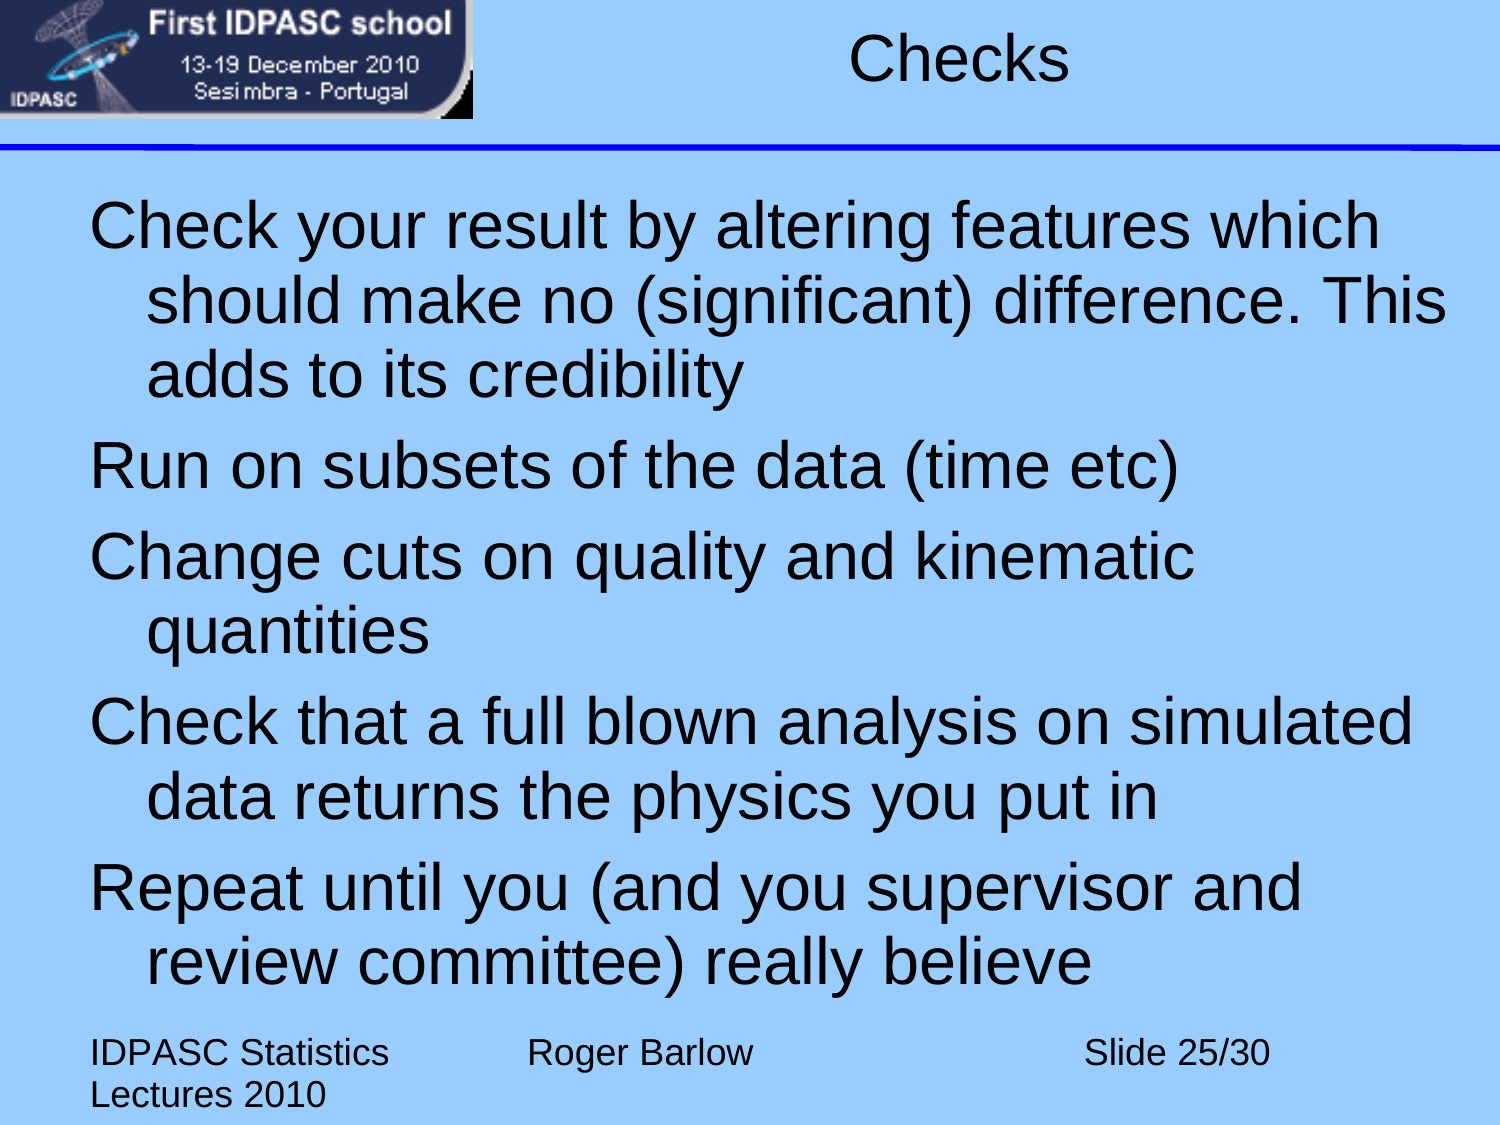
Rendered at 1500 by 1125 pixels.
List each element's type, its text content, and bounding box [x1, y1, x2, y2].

title Checks [501, 7, 1418, 111]
list Check your result by altering features which should make no (significant) difference. This adds to its credibility Run on subsets of the data (time etc) Change cuts on quality and kinematic quantities Check that a full blown analysis on simulated data returns the physics you put in Repeat until you (and you supervisor and review committee) really believe [75, 177, 1477, 1010]
picture [0, 0, 473, 119]
